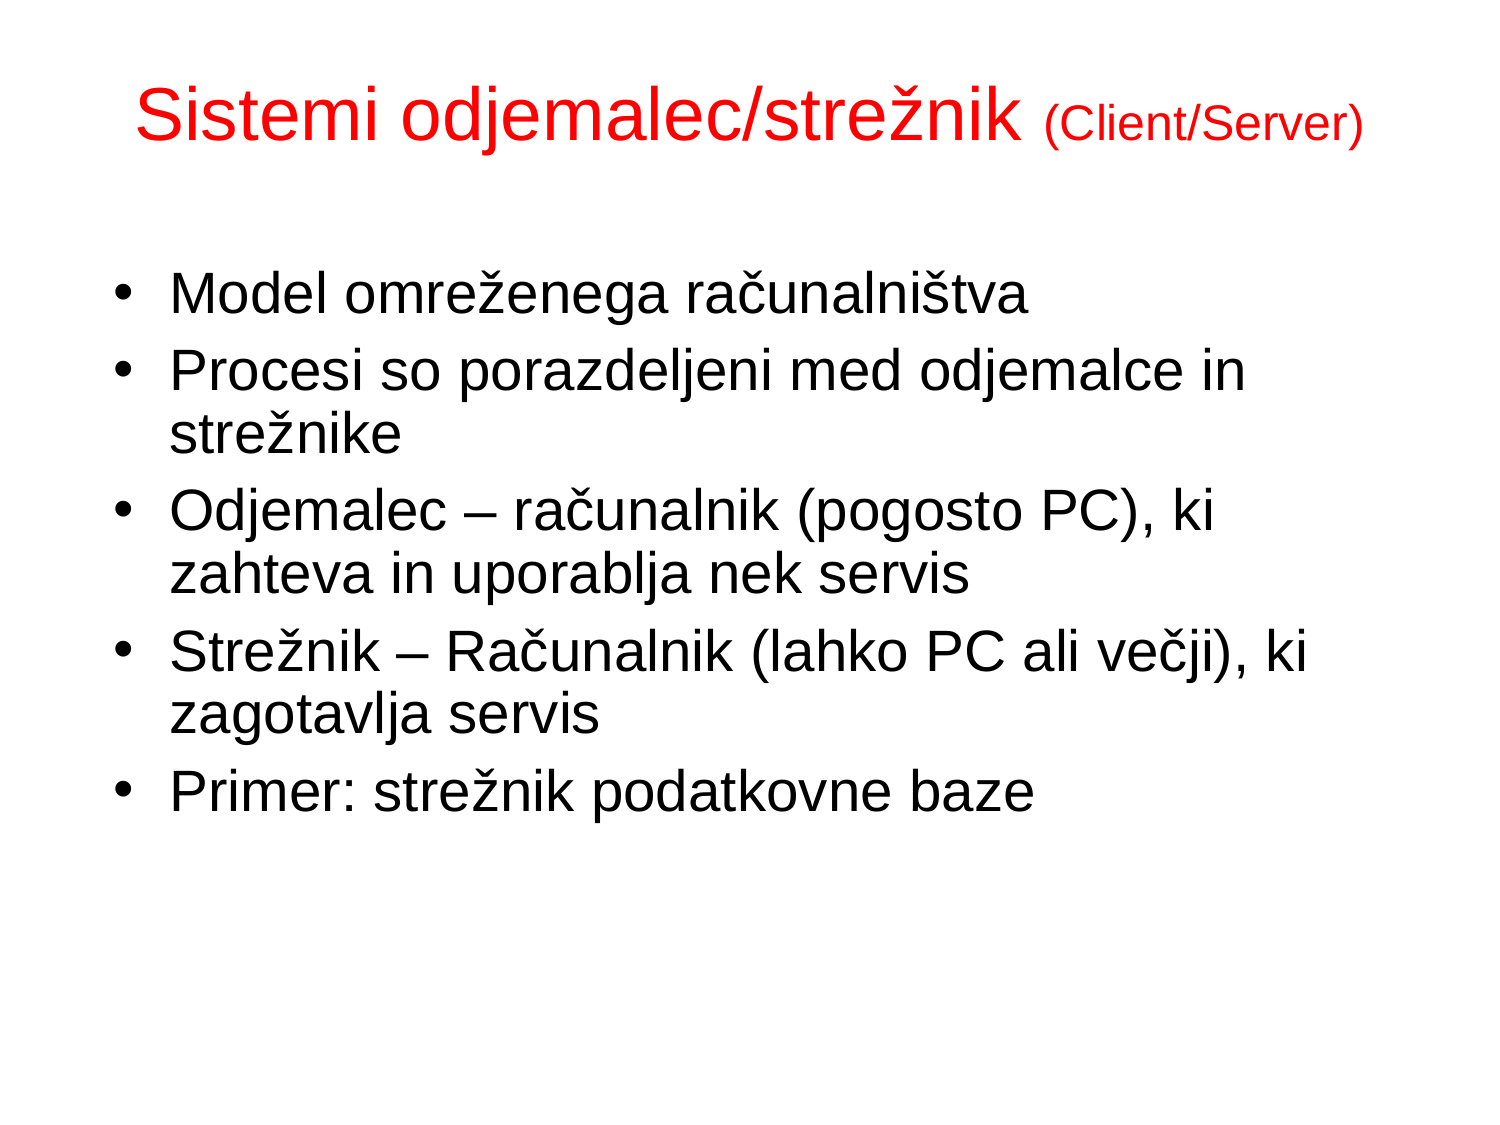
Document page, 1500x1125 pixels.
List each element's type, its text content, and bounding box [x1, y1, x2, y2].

list Model omreženega računalništva Procesi so porazdeljeni med odjemalce in strežnike Odjemalec – računalnik (pogosto PC), ki zahteva in uporablja nek servis Strežnik – Računalnik (lahko PC ali večji), ki zagotavlja servis Primer: strežnik podatkovne baze [98, 255, 1424, 998]
title Sistemi odjemalec/strežnik (Client/Server) [75, 47, 1426, 173]
